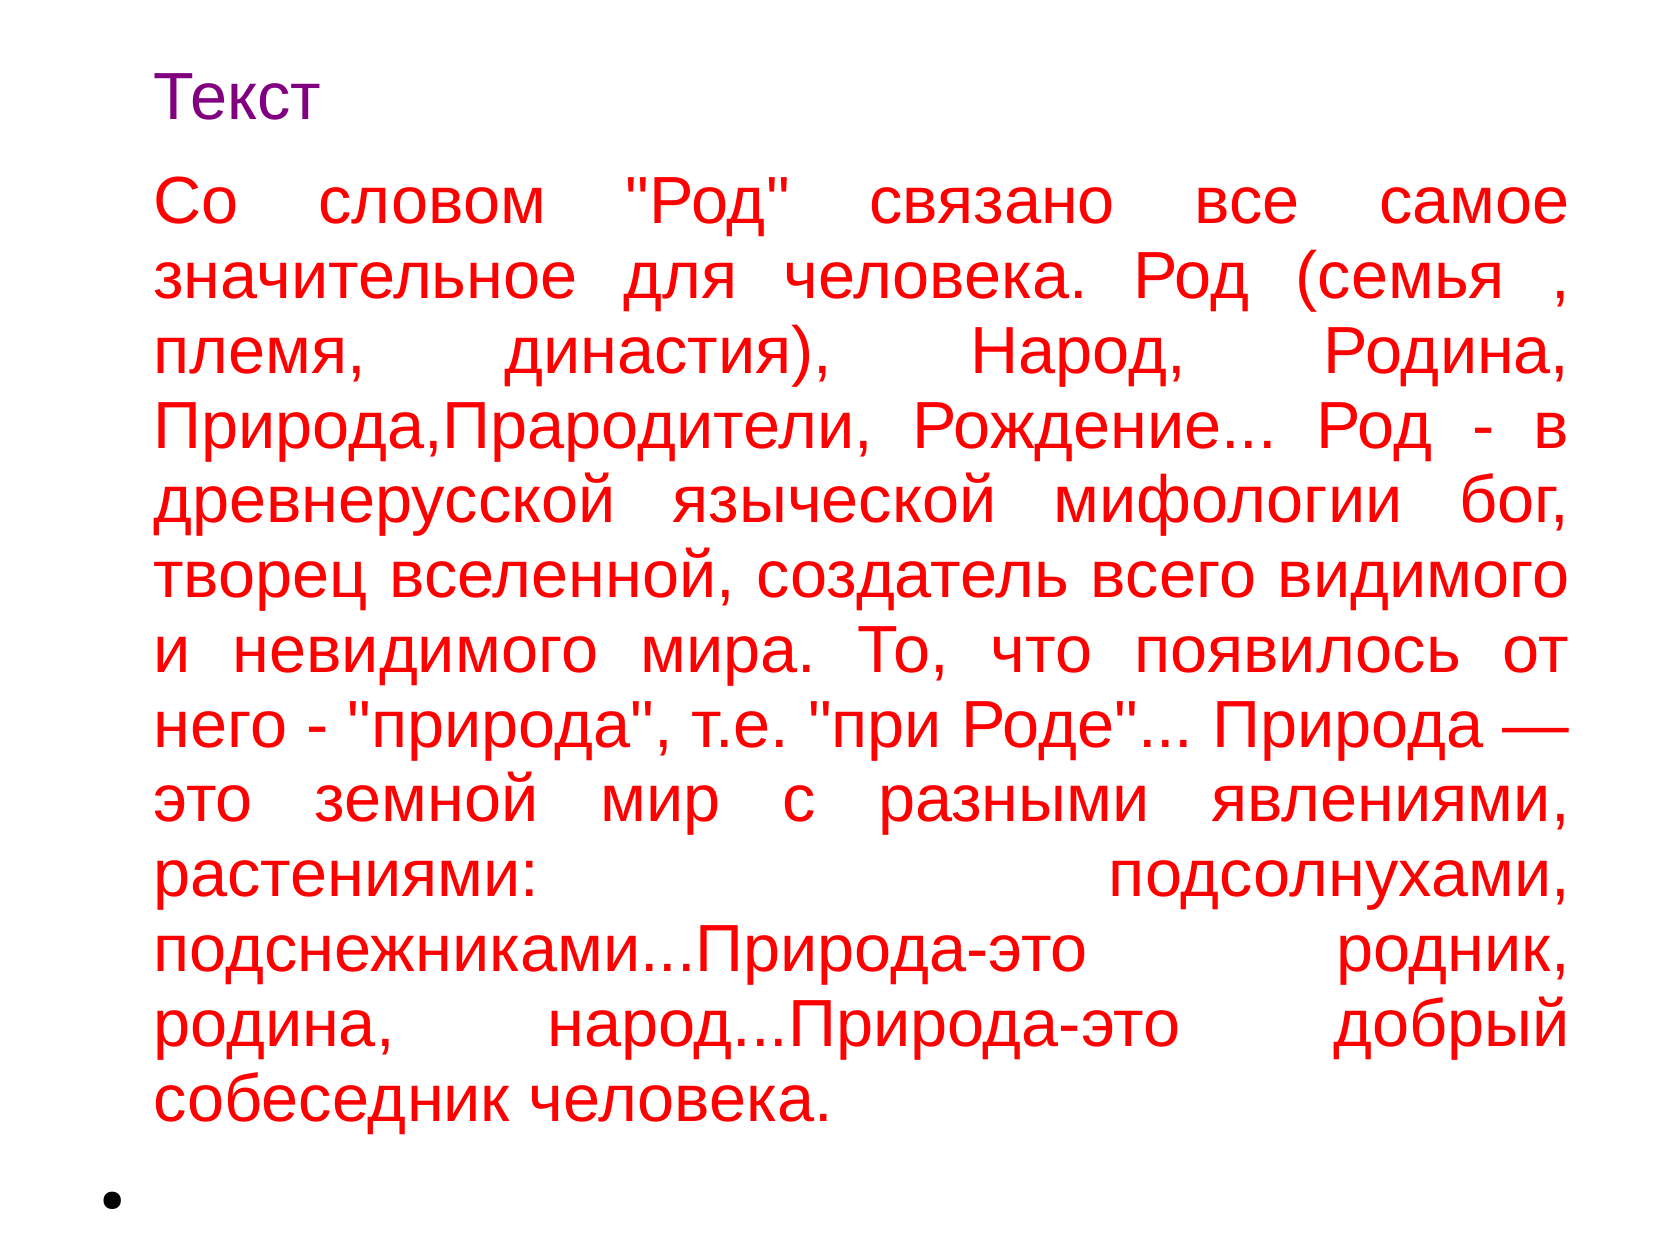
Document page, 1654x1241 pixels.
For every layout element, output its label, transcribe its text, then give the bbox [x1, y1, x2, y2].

list Текст Со словом "Род" связано все самое значительное для человека. Род (семья , племя, династия), Народ, Родина, Природа,Прародители, Рождение... Род - в древнерусской языческой мифологии бог, творец вселенной, создатель всего видимого и невидимого мира. То, что появилось от него - "природа", т.е. "при Роде"... Природа — это земной мир с разными явлениями, растениями: подсолнухами, подснежниками...Природа-это родник, родина, народ...Природа-это добрый собеседник человека. [82, 59, 1571, 1241]
